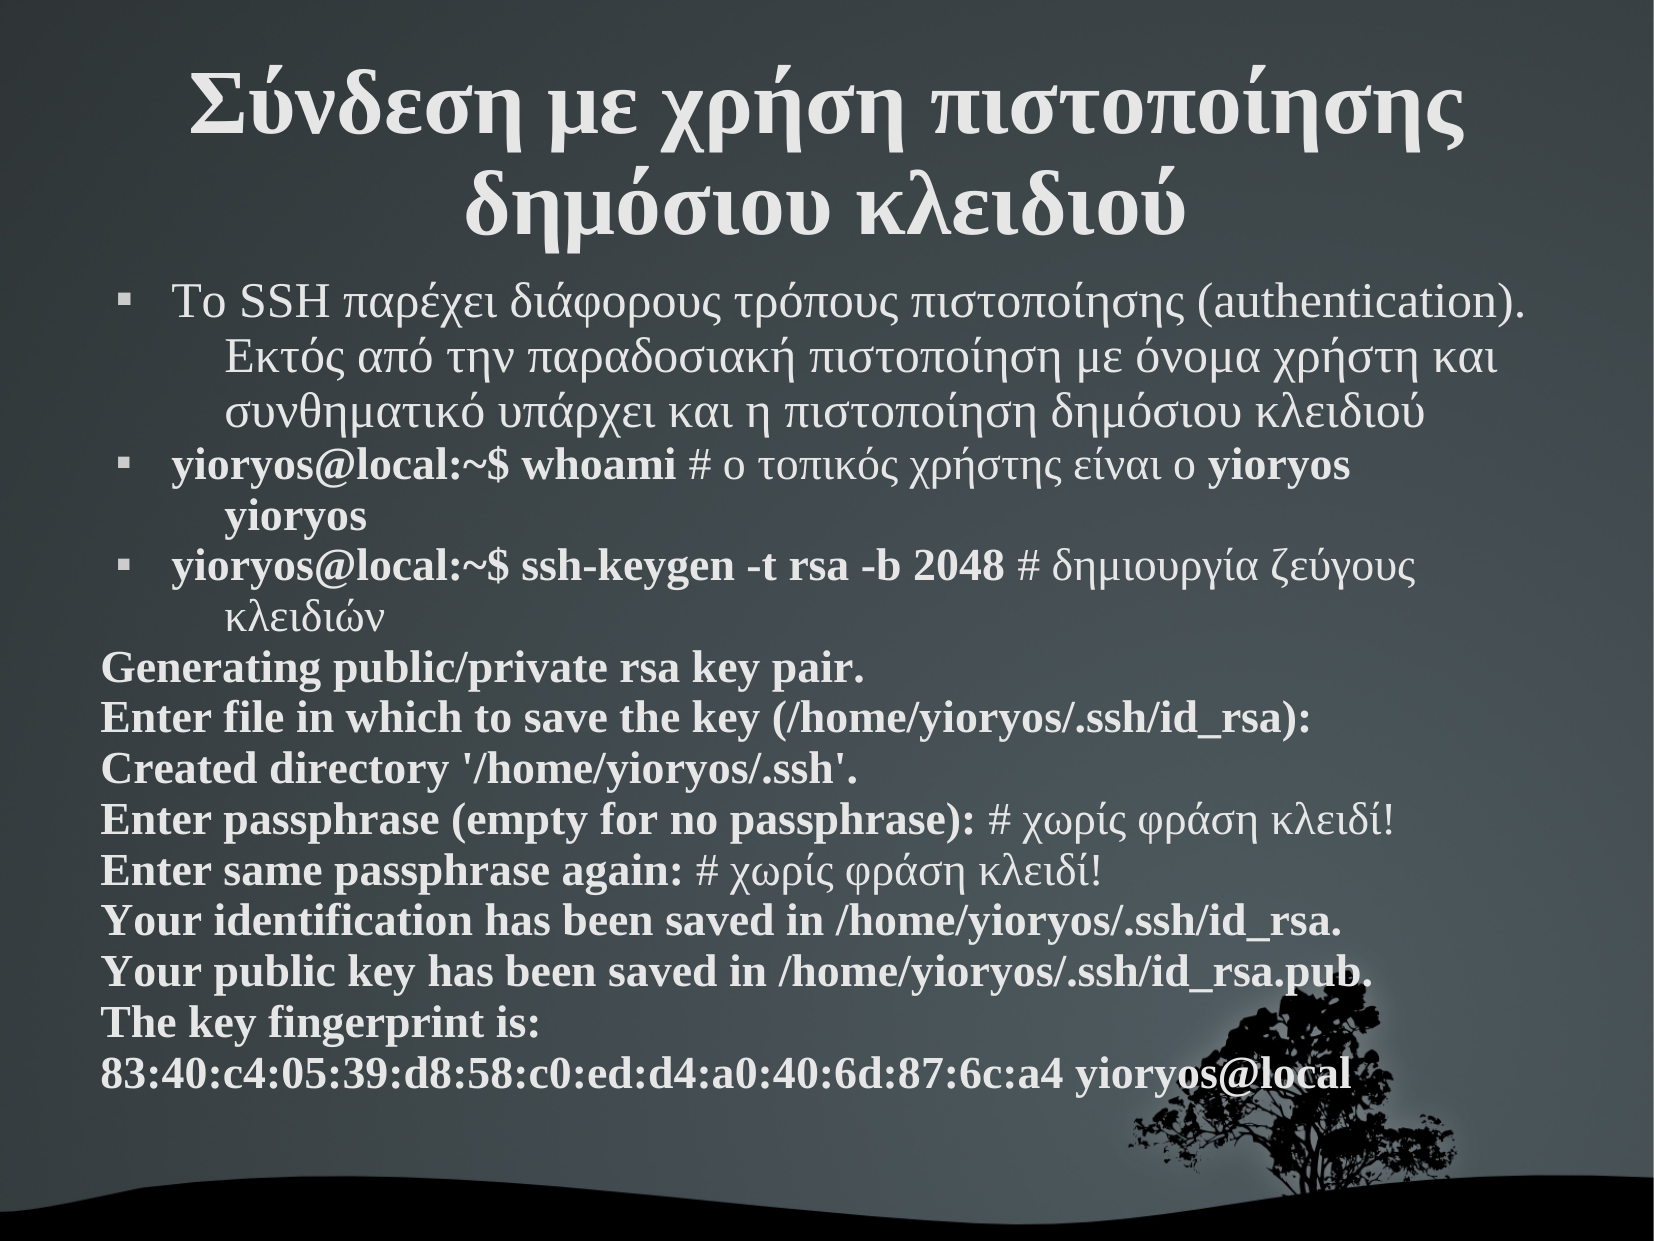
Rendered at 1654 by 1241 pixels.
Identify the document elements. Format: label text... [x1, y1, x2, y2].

picture [0, 0, 1654, 1241]
title Σύνδεση με χρήση πιστοποίησης δημόσιου κλειδιού [82, 33, 1571, 272]
list Το SSH παρέχει διάφορους τρόπους πιστοποίησης (authentication). Εκτός από την παραδοσιακή πιστοποίηση με όνομα χρήστη και συνθηματικό υπάρχει και η πιστοποίηση δημόσιου κλειδιού yioryos@local:~$ whoami # ο τοπικός χρήστης είναι ο yioryos yioryos yioryos@local:~$ ssh-keygen -t rsa -b 2048 # δημιουργία ζεύγους κλειδιών Generating public/private rsa key pair. Enter file in which to save the key (/home/yioryos/.ssh/id_rsa): Created directory '/home/yioryos/.ssh'. Enter passphrase (empty for no passphrase): # χωρίς φράση κλειδί! Enter same passphrase again: # χωρίς φράση κλειδί! Your identification has been saved in /home/yioryos/.ssh/id_rsa. Your public key has been saved in /home/yioryos/.ssh/id_rsa.pub. The key fingerprint is: 83:40:c4:05:39:d8:58:c0:ed:d4:a0:40:6d:87:6c:a4 yioryos@local [82, 272, 1571, 1227]
